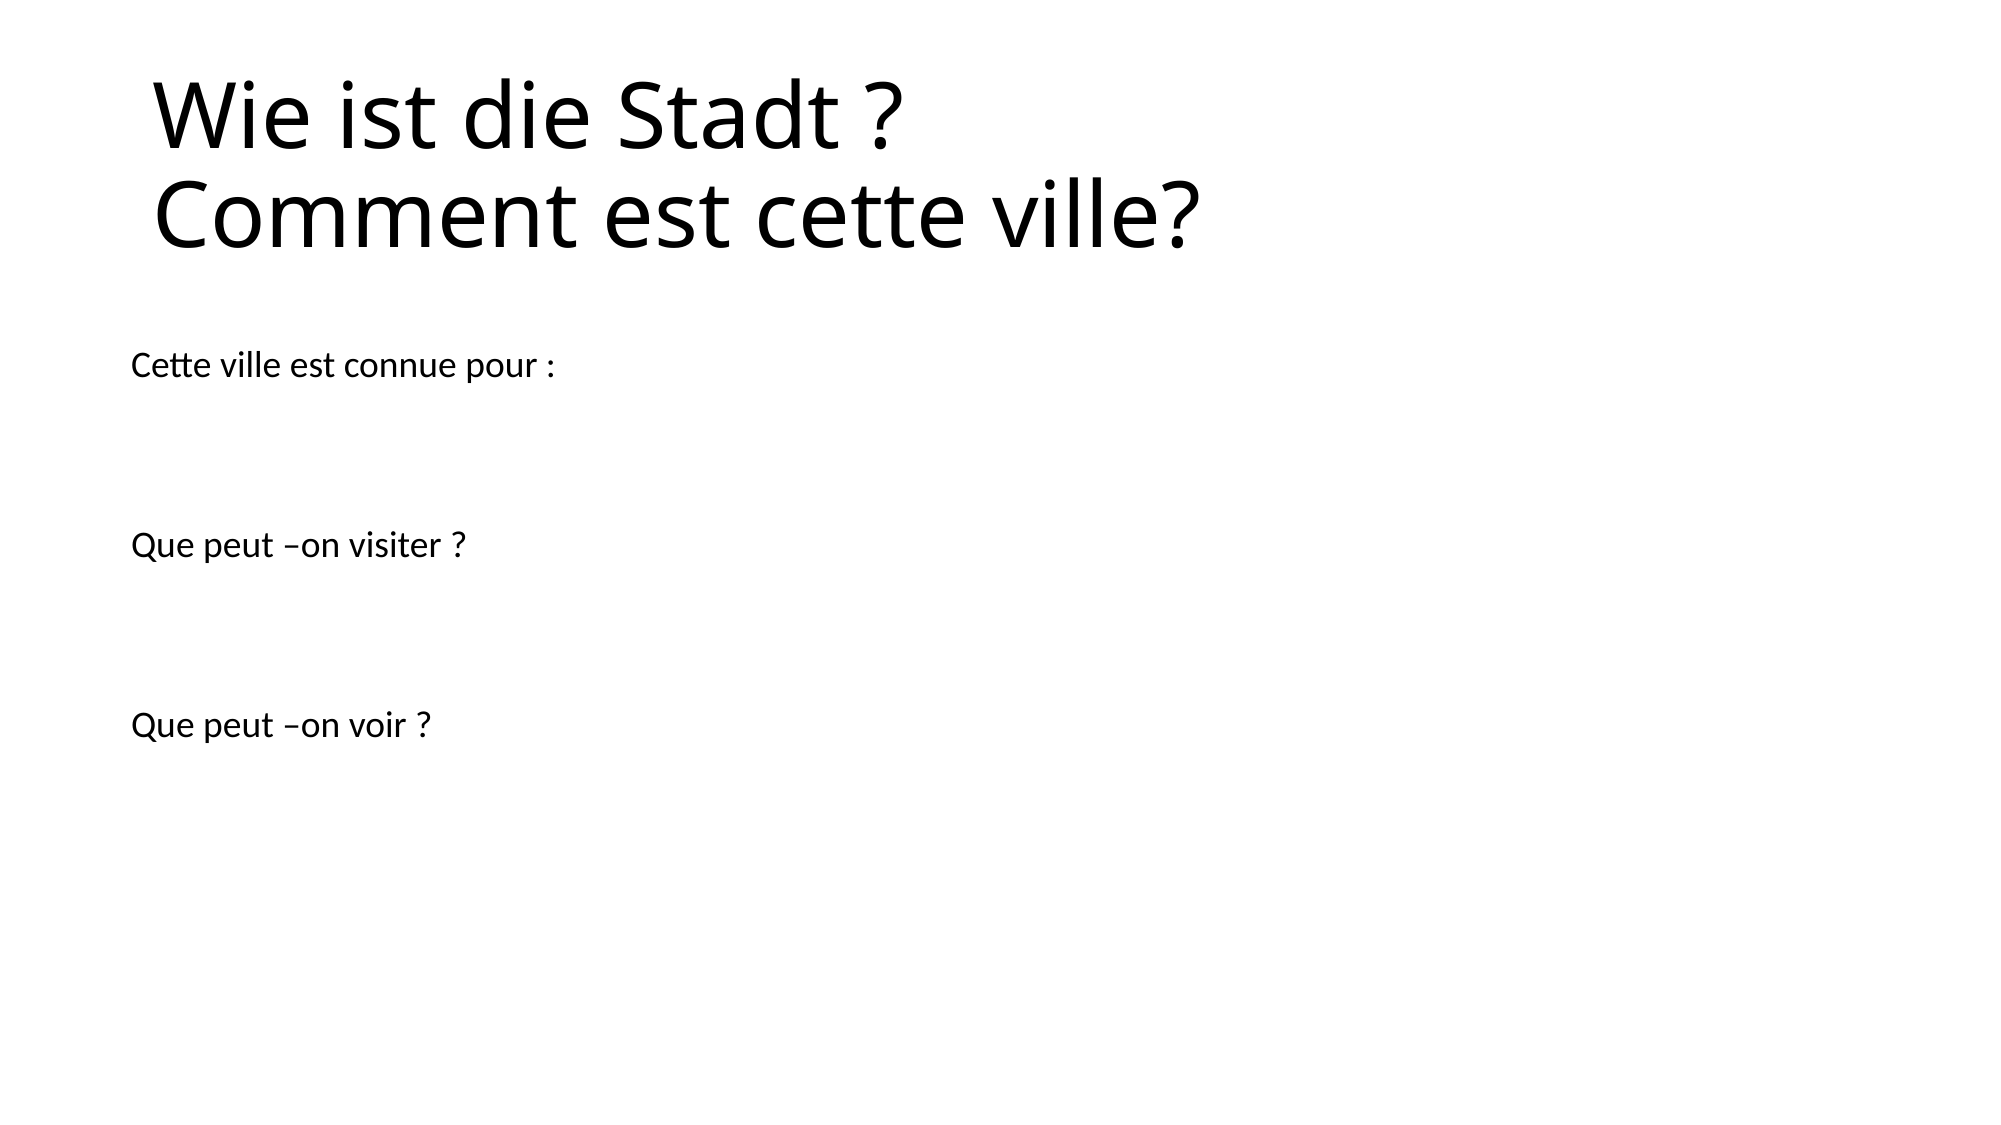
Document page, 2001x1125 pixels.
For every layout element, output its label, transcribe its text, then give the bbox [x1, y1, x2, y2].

title Wie ist die Stadt ? Comment est cette ville? [137, 59, 1863, 278]
text_box Cette ville est connue pour : Que peut –on visiter ? Que peut –on voir ? [116, 332, 1049, 939]
